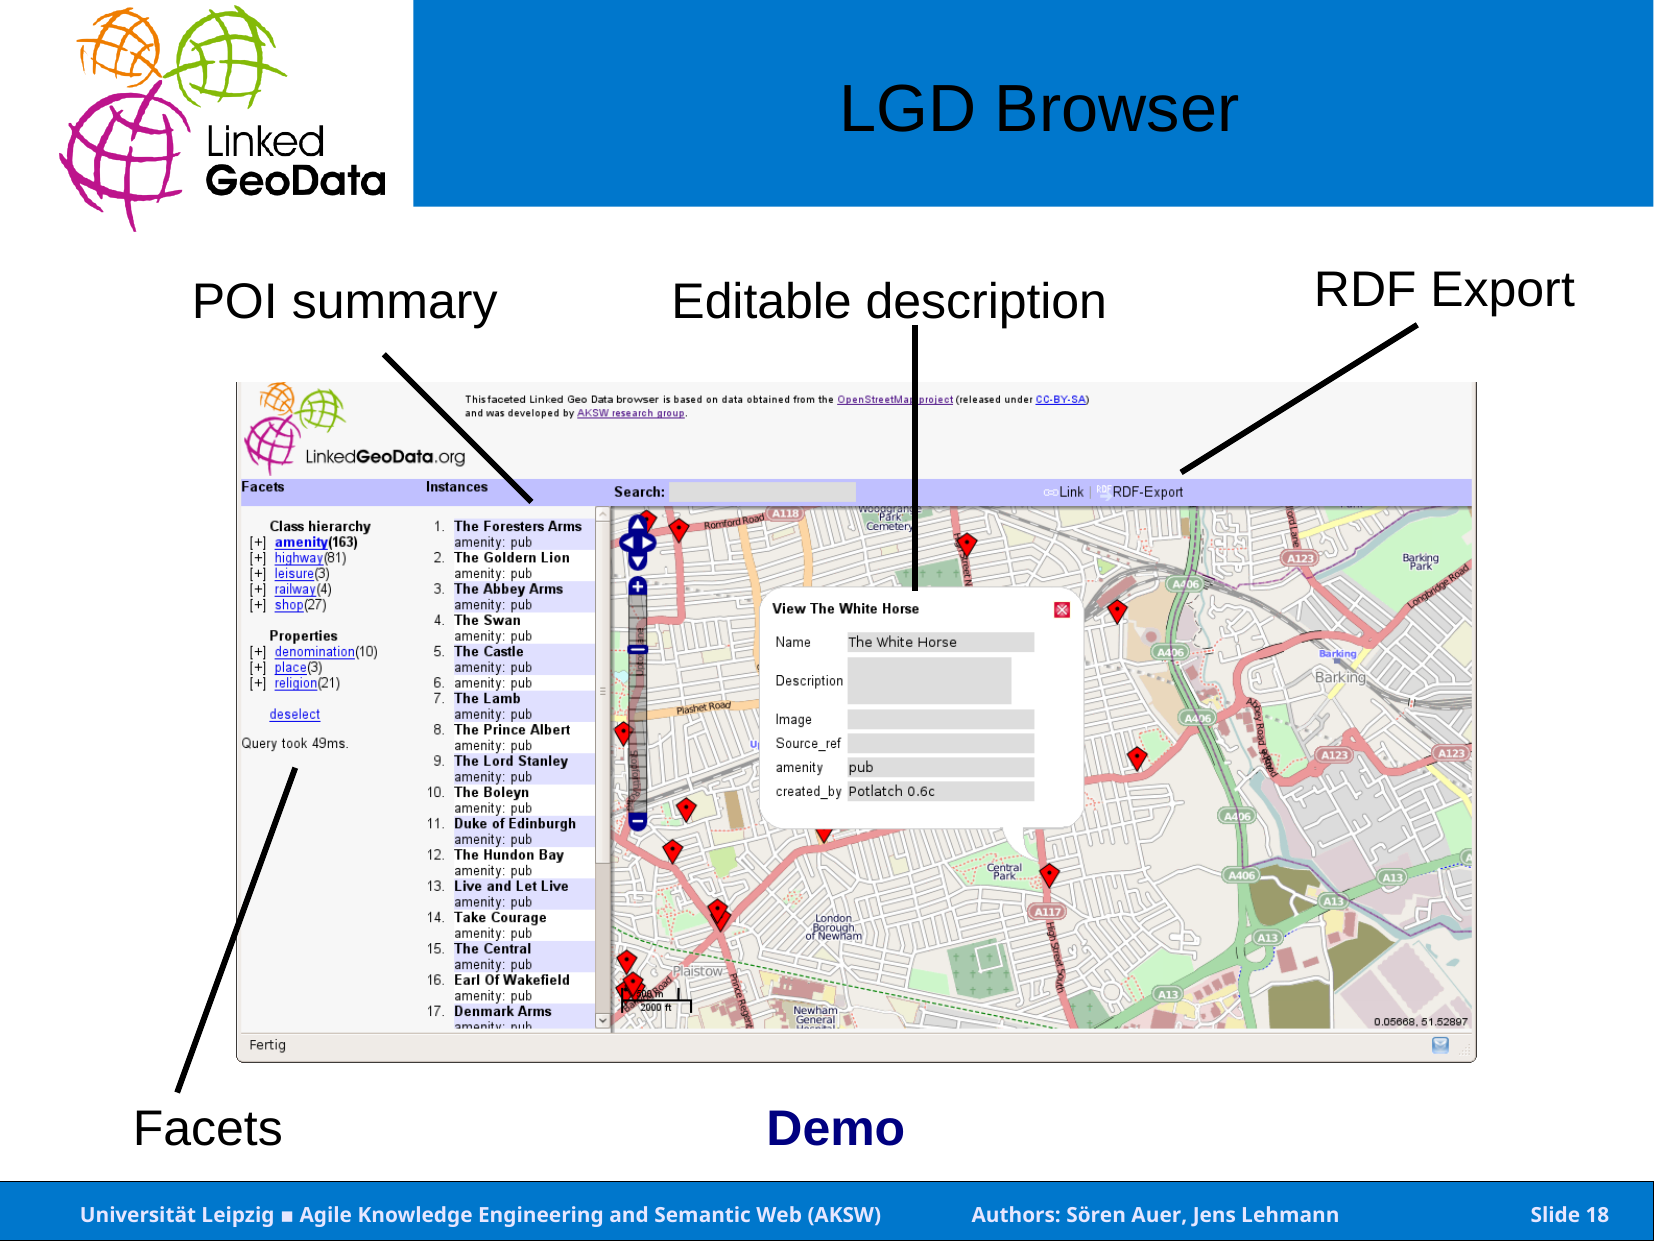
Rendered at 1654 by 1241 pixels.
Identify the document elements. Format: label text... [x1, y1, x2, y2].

picture [236, 382, 1477, 1063]
text_box Facets [118, 1092, 298, 1164]
text_box Editable description [656, 265, 1123, 337]
text_box RDF Export [1299, 254, 1590, 325]
text_box POI summary [177, 265, 513, 337]
text_box Demo [751, 1092, 963, 1164]
title LGD Browser [442, 38, 1636, 178]
picture [59, 5, 385, 232]
